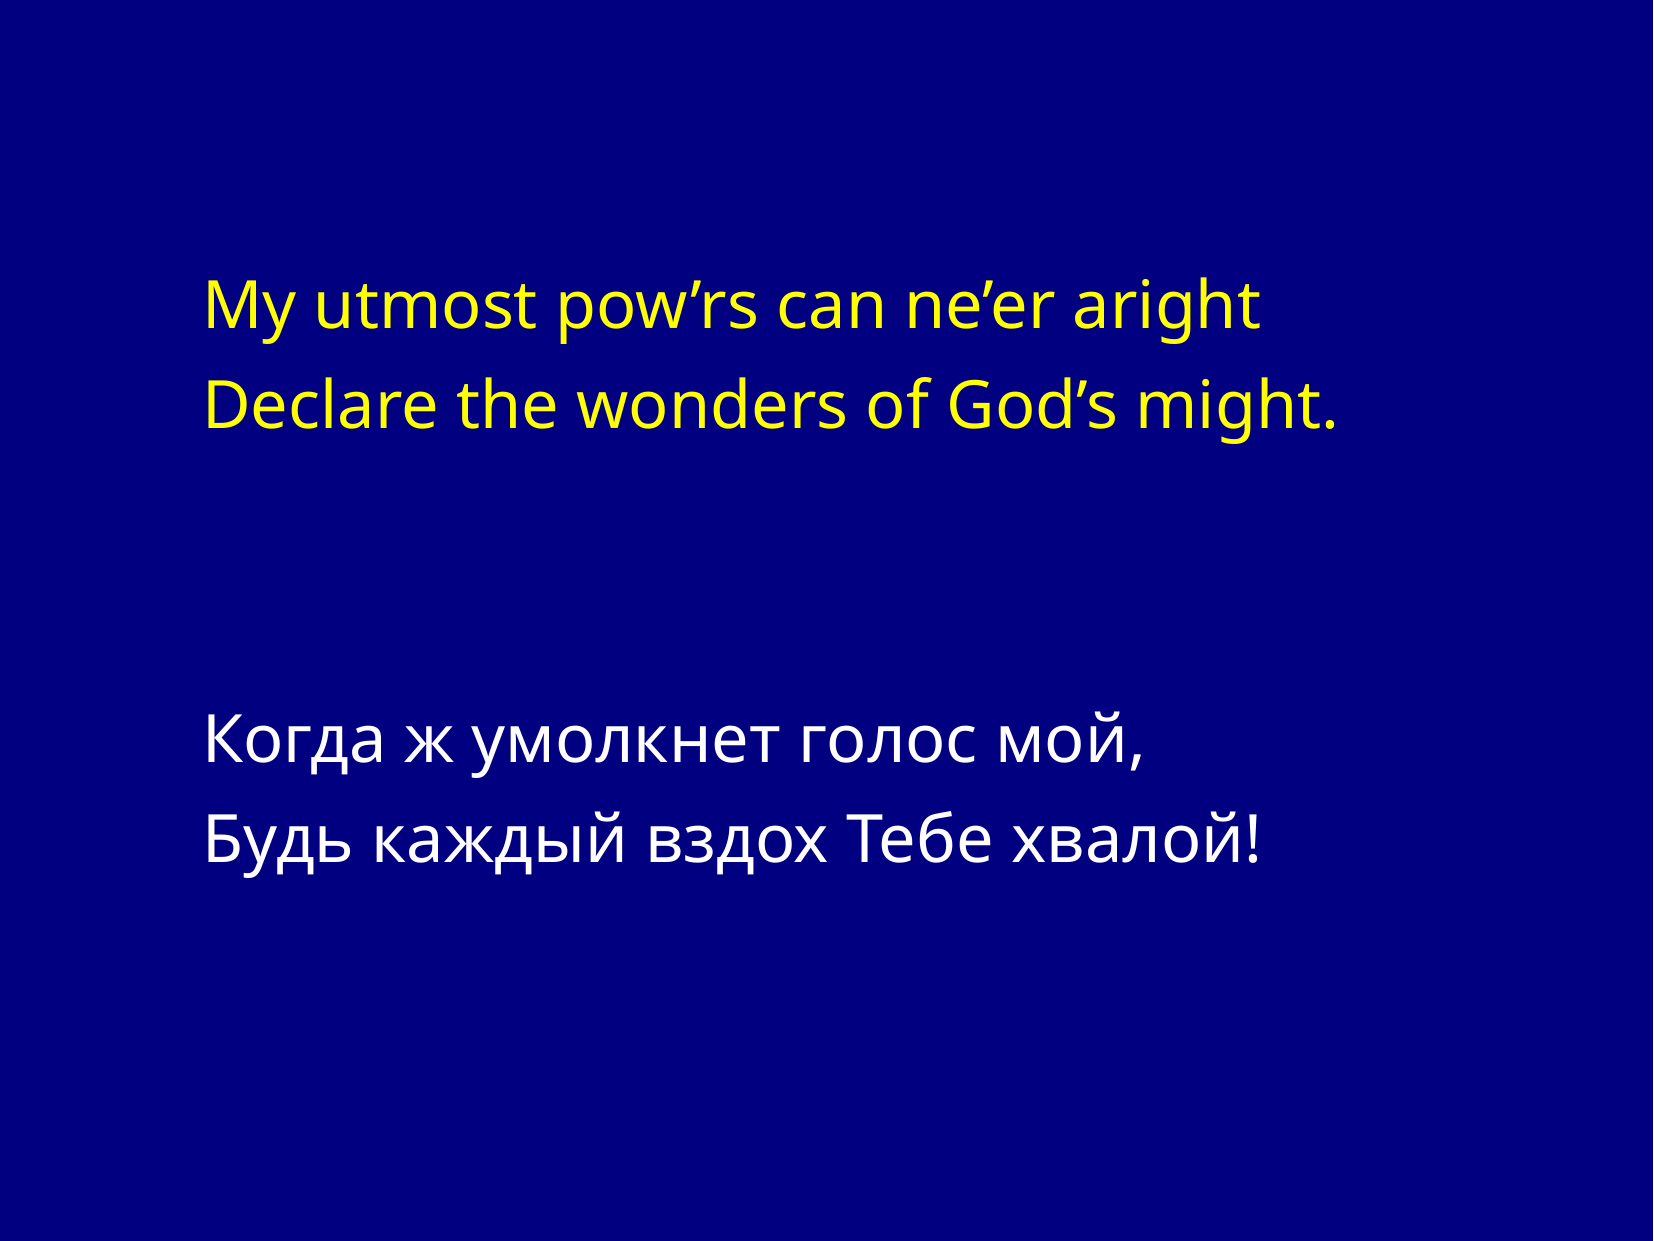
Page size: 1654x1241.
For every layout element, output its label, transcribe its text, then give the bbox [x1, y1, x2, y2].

text_box Когда ж умолкнет голос мой, Будь каждый вздох Тебе хвалой! [75, 675, 1576, 1163]
text_box My utmost pow’rs can ne’er aright Declare the wonders of God’s might. [75, 150, 1576, 638]
